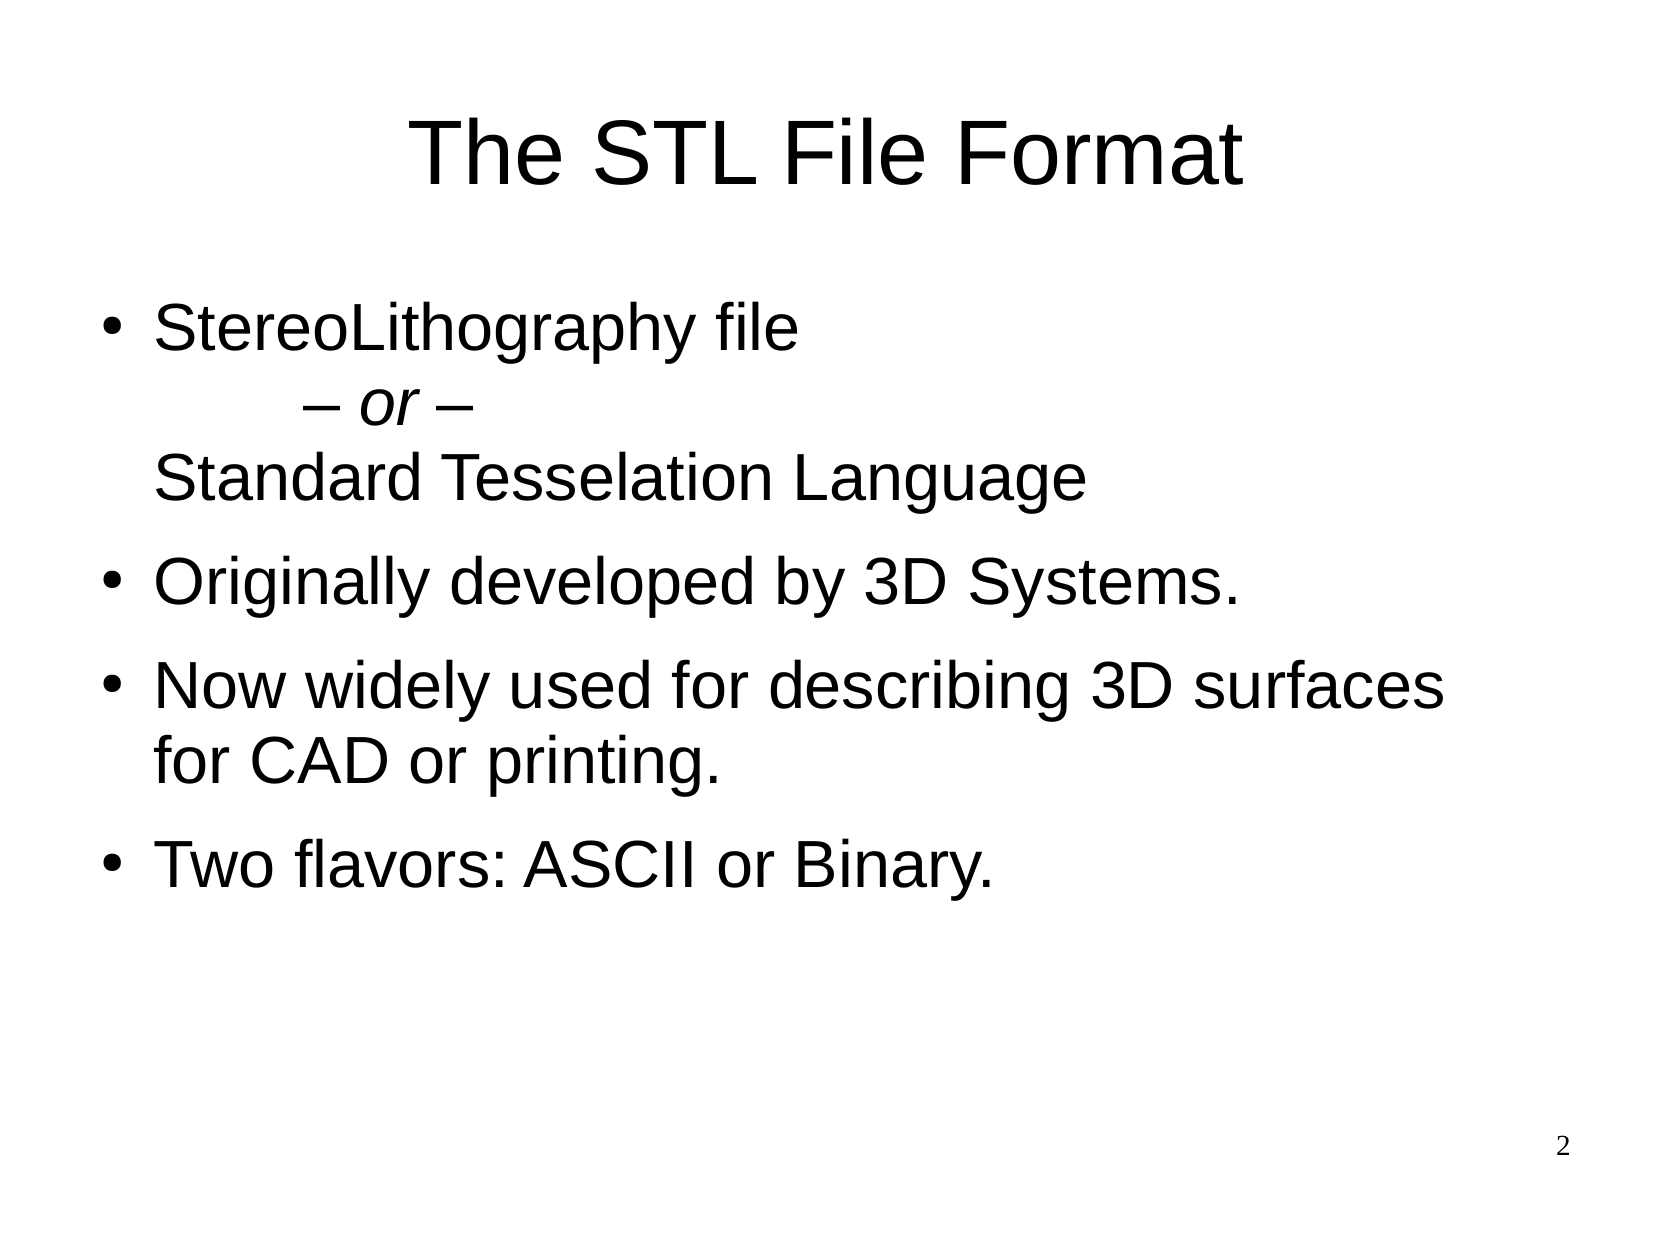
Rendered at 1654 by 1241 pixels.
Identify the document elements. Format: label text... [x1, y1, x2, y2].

title The STL File Format [82, 49, 1571, 257]
list StereoLithography file – or – Standard Tesselation Language Originally developed by 3D Systems. Now widely used for describing 3D surfaces for CAD or printing. Two flavors: ASCII or Binary. [82, 290, 1538, 1151]
